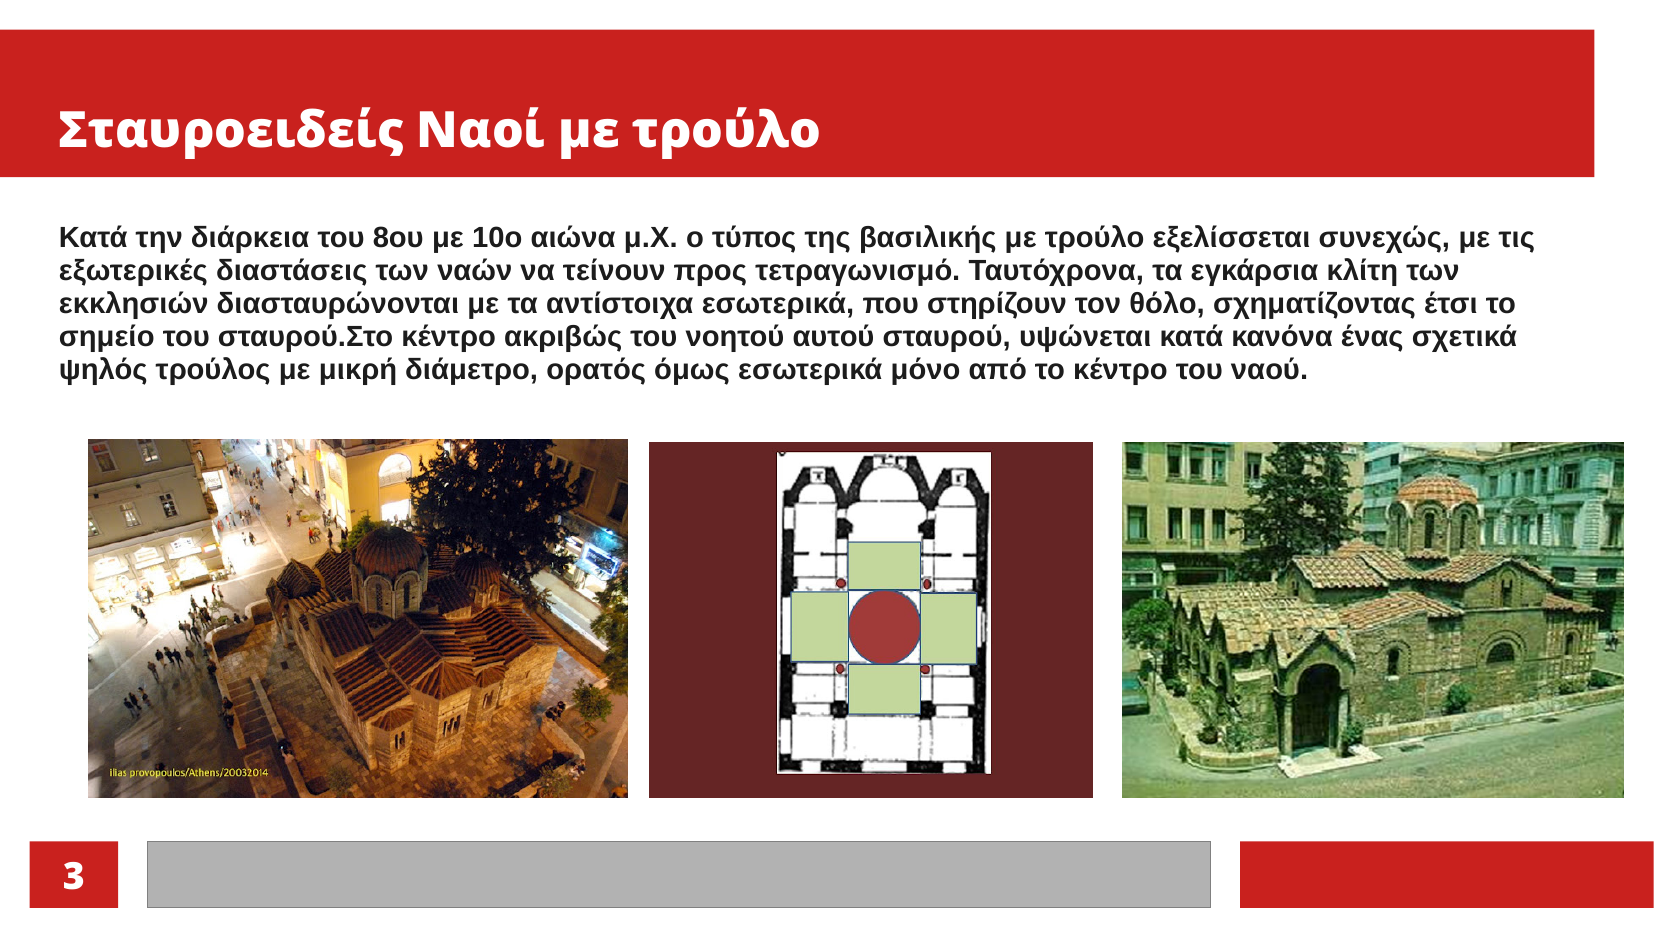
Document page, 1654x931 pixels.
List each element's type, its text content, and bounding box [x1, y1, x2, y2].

picture [649, 442, 1093, 798]
list Κατά την διάρκεια του 8ου με 10ο αιώνα μ.Χ. ο τύπος της βασιλικής με τρούλο εξελίσσεται συνεχώς, με τις εξωτερικές διαστάσεις των ναών να τείνουν προς τετραγωνισμό. Ταυτόχρονα, τα εγκάρσια κλίτη των εκκλησιών διασταυρώνονται με τα αντίστοιχα εσωτερικά, που στηρίζουν τον θόλο, σχηματίζοντας έτσι το σημείο του σταυρού.Στο κέντρο ακριβώς του νοητού αυτού σταυρού, υψώνεται κατά κανόνα ένας σχετικά ψηλός τρούλος με μικρή διάμετρο, ορατός όμως εσωτερικά μόνο από το κέντρο του ναού. [59, 221, 1565, 798]
picture [1122, 442, 1624, 798]
title Σταυροειδείς Ναοί με τρούλο [59, 44, 1595, 163]
picture [88, 439, 628, 798]
